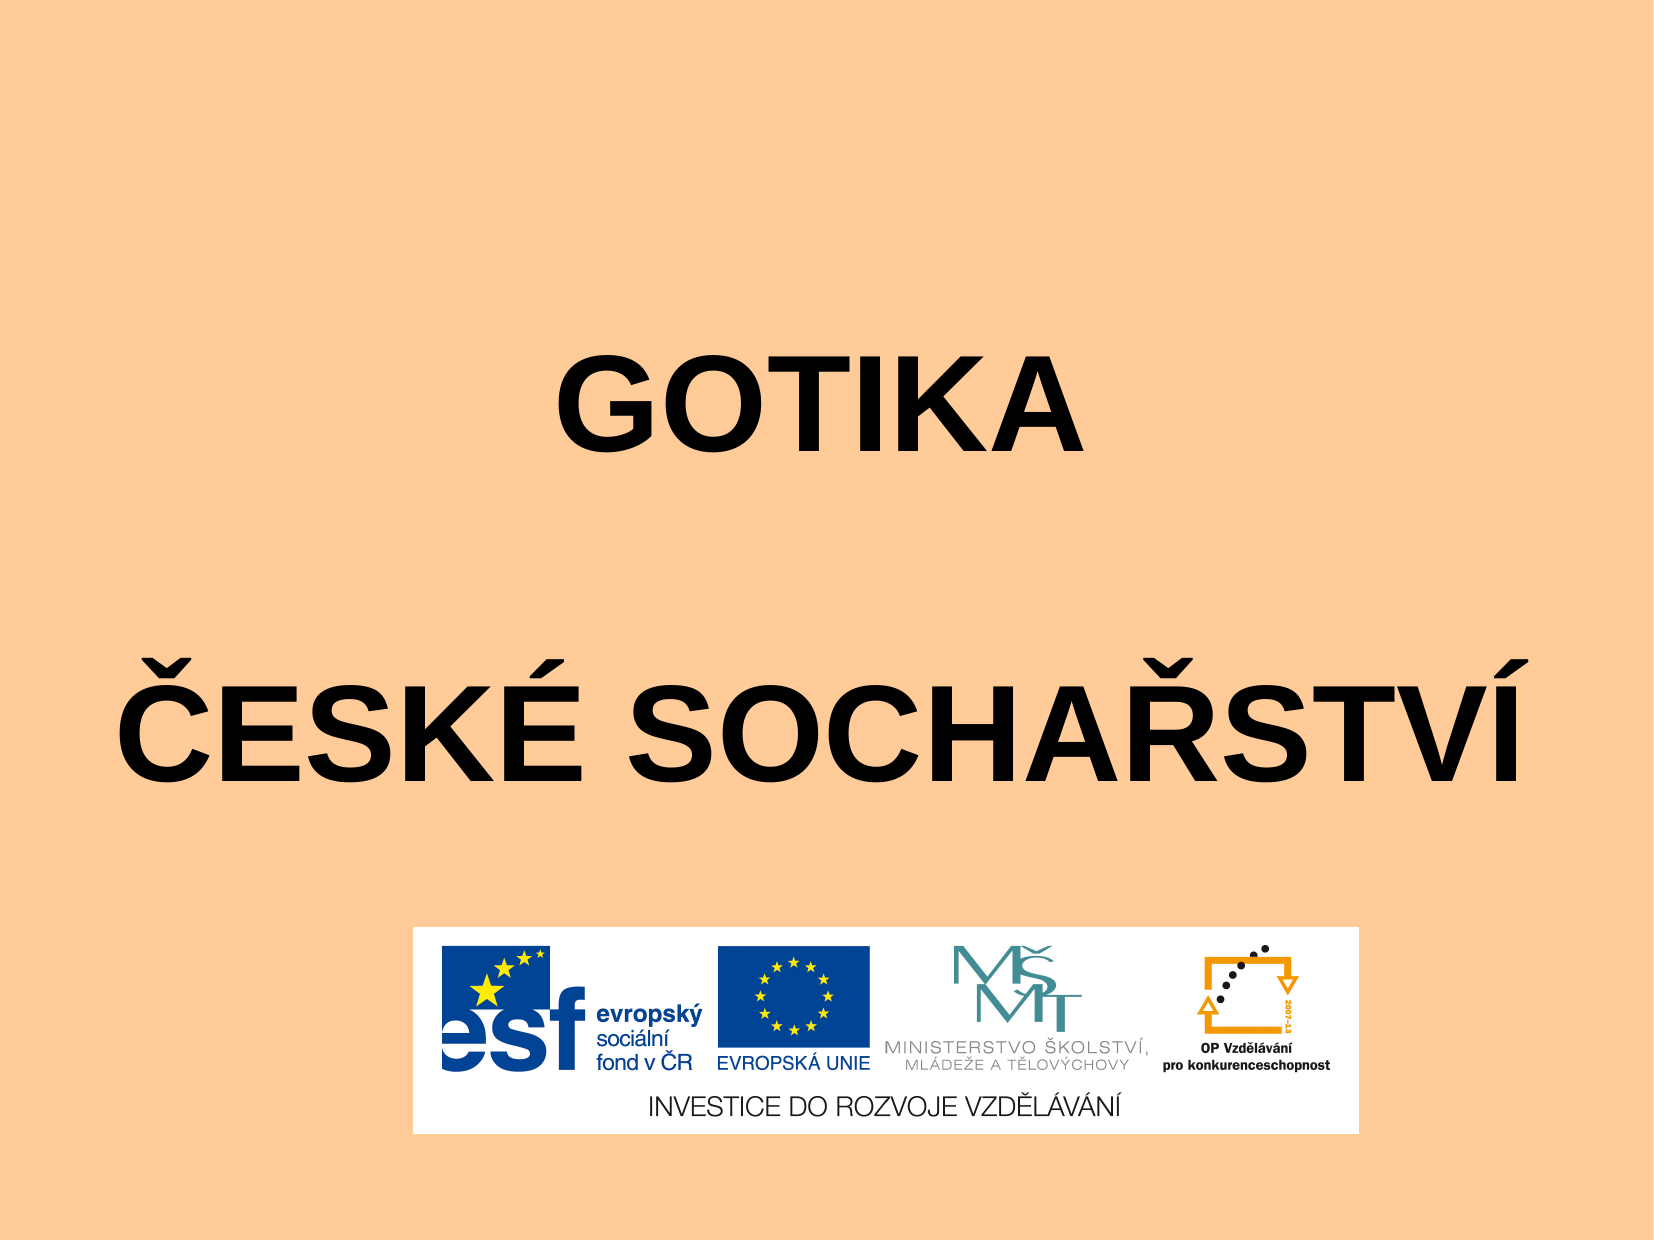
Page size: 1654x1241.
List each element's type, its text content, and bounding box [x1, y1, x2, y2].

title GOTIKA ČESKÉ SOCHAŘSTVÍ [76, 177, 1565, 945]
picture [413, 927, 1359, 1134]
